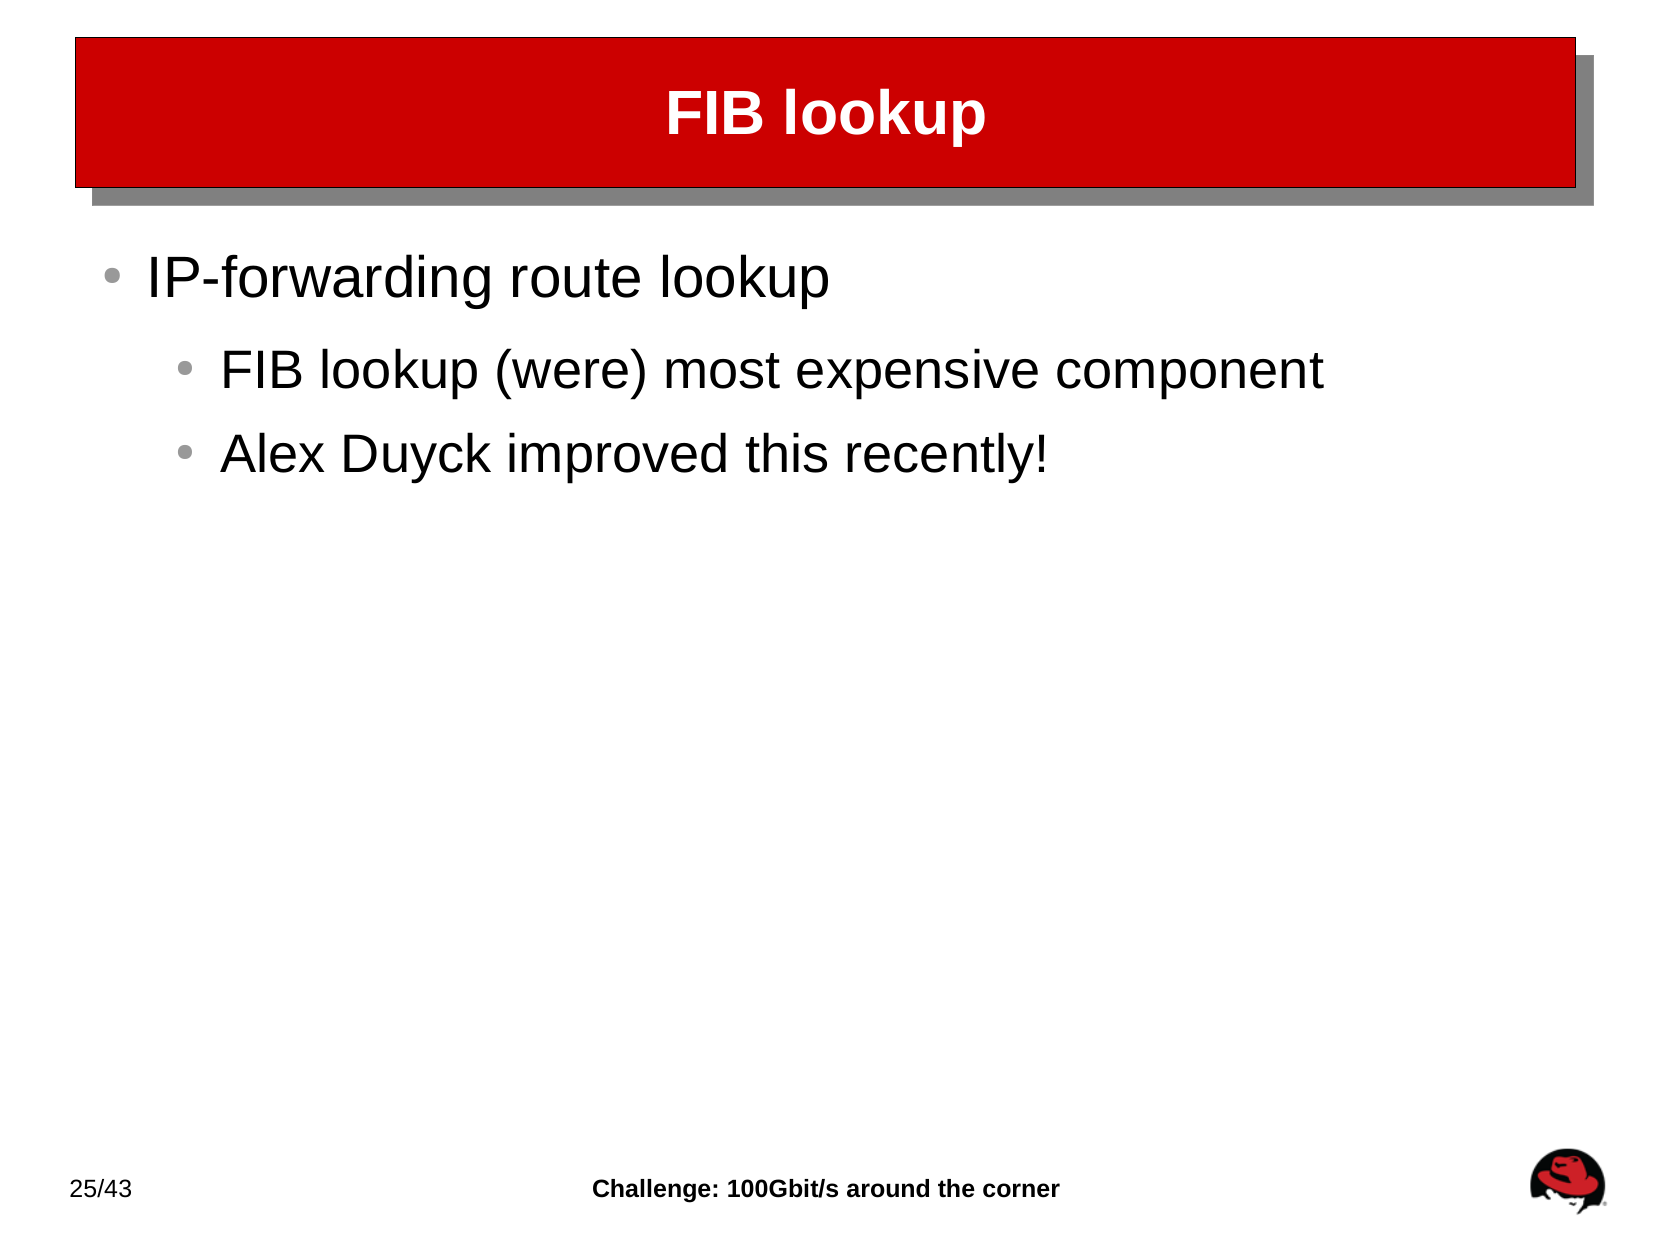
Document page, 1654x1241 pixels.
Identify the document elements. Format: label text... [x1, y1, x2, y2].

title FIB lookup [82, 37, 1571, 188]
list IP-forwarding route lookup FIB lookup (were) most expensive component Alex Duyck improved this recently! [86, 244, 1576, 1039]
picture [1529, 1146, 1613, 1224]
